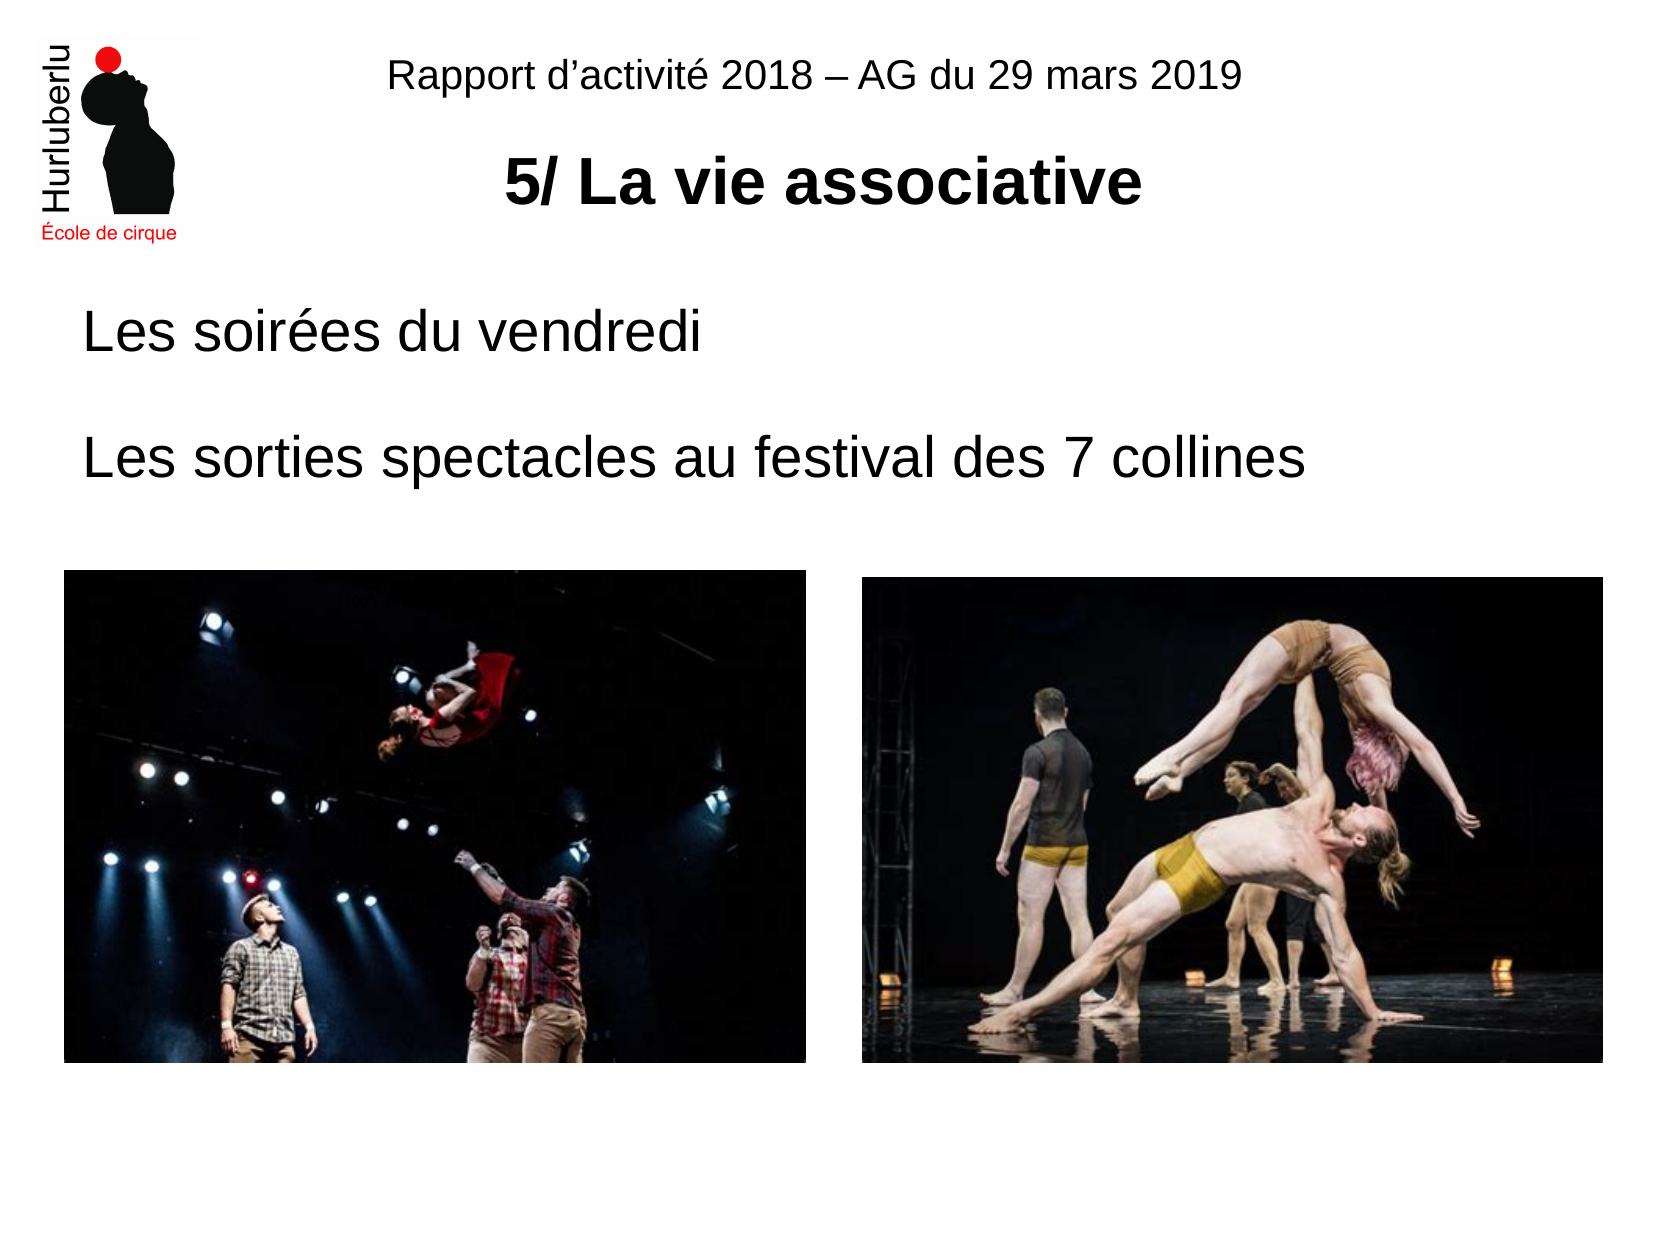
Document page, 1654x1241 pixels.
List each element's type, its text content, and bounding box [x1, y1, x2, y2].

picture [862, 577, 1603, 1063]
picture [64, 570, 806, 1063]
text_box Les sorties spectacles au festival des 7 collines [82, 425, 1382, 556]
picture [35, 35, 201, 249]
text_box Les soirées du vendredi [82, 299, 1276, 425]
title Rapport d’activité 2018 – AG du 29 mars 2019 5/ La vie associative [70, 23, 1559, 248]
